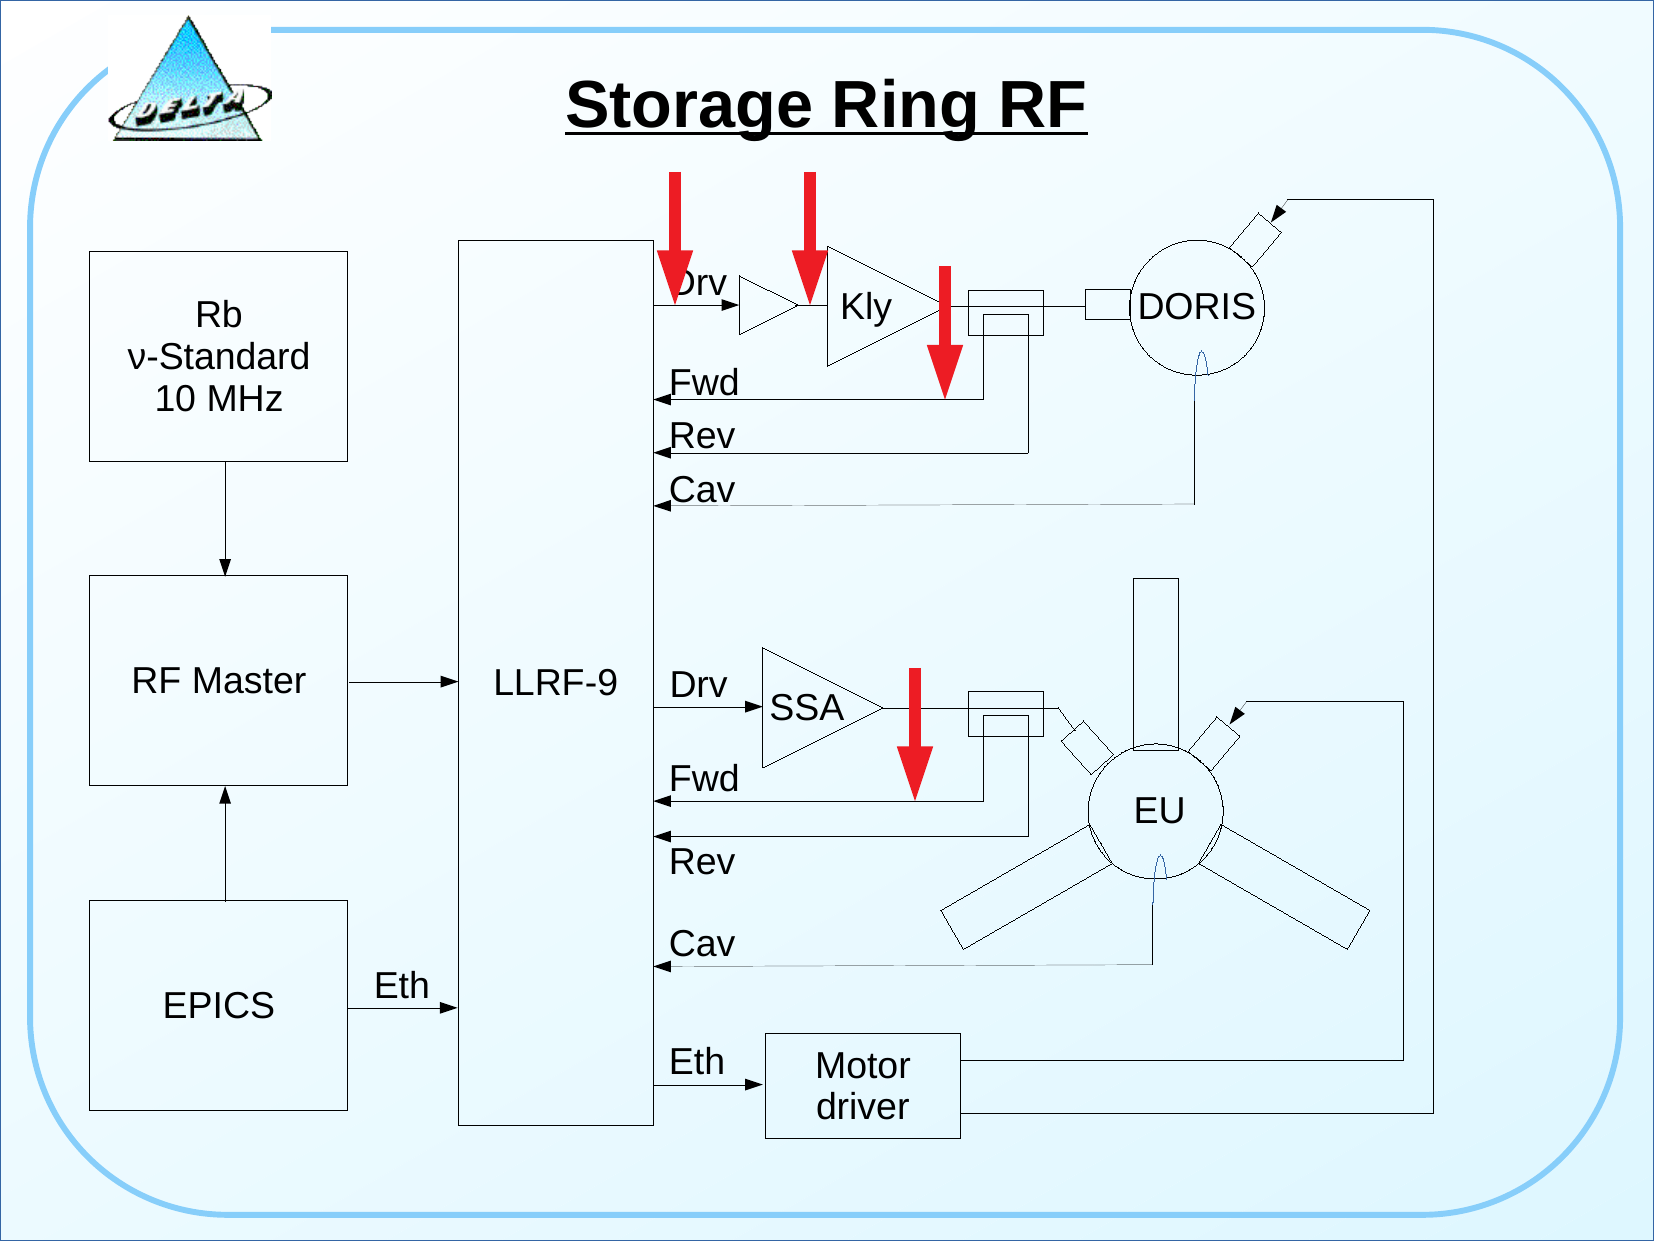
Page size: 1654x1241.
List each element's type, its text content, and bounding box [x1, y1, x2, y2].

text_box Eth [358, 956, 445, 1014]
text_box Fwd [654, 750, 755, 807]
text_box Rev [654, 832, 751, 890]
text_box Cav [654, 915, 751, 973]
text_box EU [1119, 782, 1201, 839]
text_box Storage Ring RF [550, 60, 1103, 150]
text_box SSA [754, 679, 860, 737]
text_box Fwd [654, 354, 755, 412]
text_box RF Master [89, 575, 348, 786]
text_box Eth [654, 1033, 741, 1091]
text_box Kly [825, 277, 908, 335]
text_box Cav [654, 460, 751, 518]
text_box Drv [654, 655, 743, 713]
picture [107, 14, 272, 141]
text_box [0, 0, 1654, 1241]
text_box Rb ν-Standard 10 MHz [89, 251, 348, 462]
text_box Rev [654, 407, 751, 460]
text_box LLRF-9 [458, 240, 654, 1126]
text_box EPICS [89, 900, 348, 1111]
text_box Motor driver [765, 1033, 961, 1139]
text_box DORIS [1122, 277, 1272, 335]
text_box Drv [654, 254, 743, 311]
